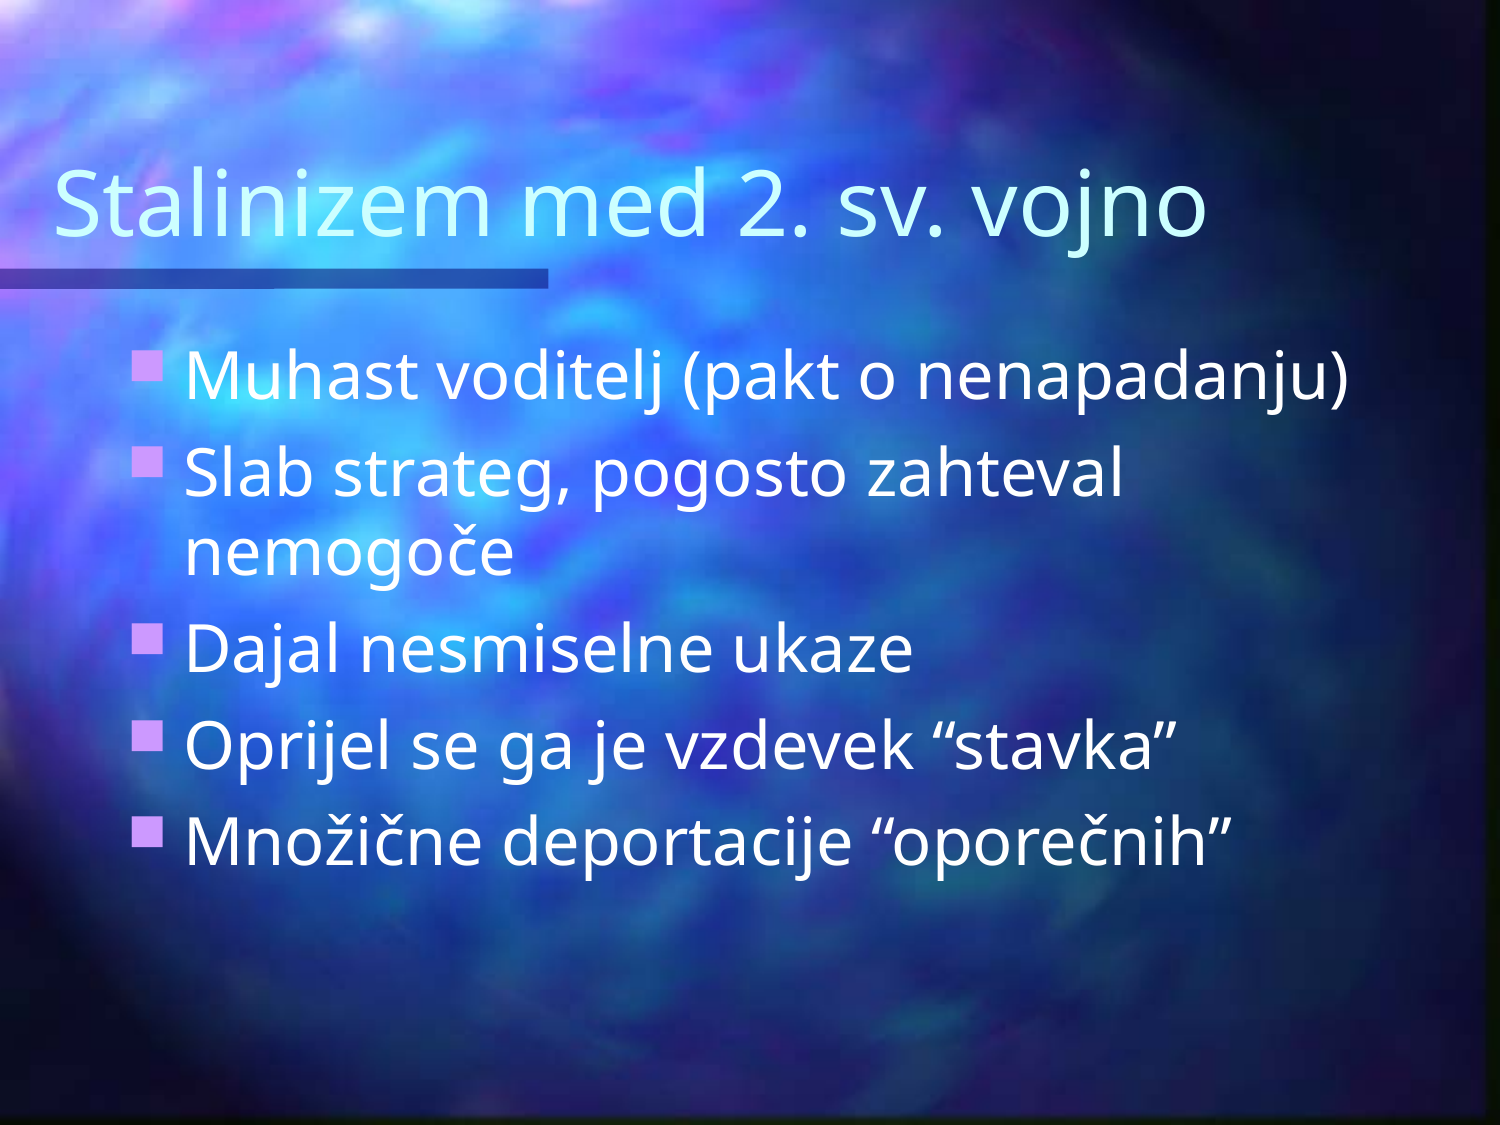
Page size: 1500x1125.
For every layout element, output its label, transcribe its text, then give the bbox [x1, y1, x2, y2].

list Muhast voditelj (pakt o nenapadanju) Slab strateg, pogosto zahteval nemogoče Dajal nesmiselne ukaze Oprijel se ga je vzdevek “stavka” Množične deportacije “oporečnih” [112, 324, 1388, 1000]
picture [0, 0, 1500, 1125]
title Stalinizem med 2. sv. vojno [37, 75, 1313, 263]
